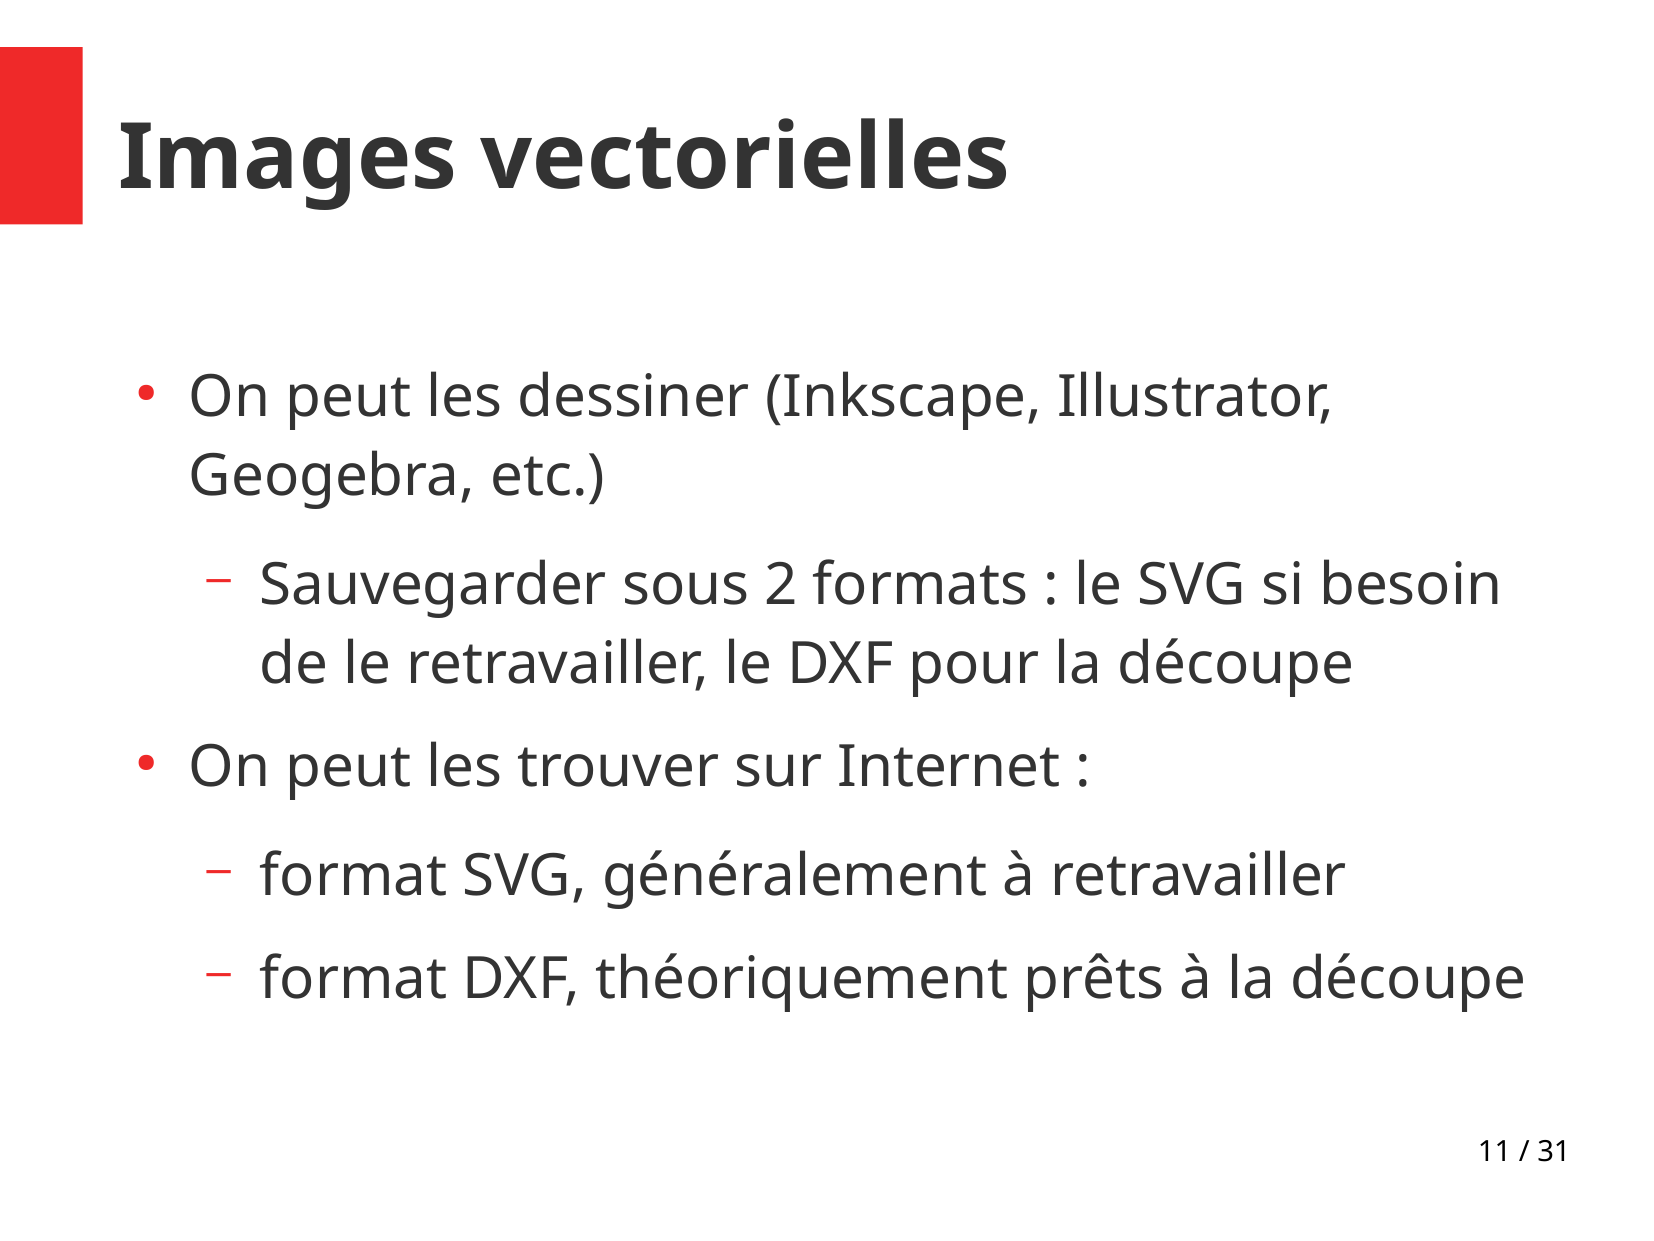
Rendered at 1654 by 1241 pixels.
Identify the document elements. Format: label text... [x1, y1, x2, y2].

title Images vectorielles [118, 49, 1571, 257]
list On peut les dessiner (Inkscape, Illustrator, Geogebra, etc.) Sauvegarder sous 2 formats : le SVG si besoin de le retravailler, le DXF pour la découpe On peut les trouver sur Internet : format SVG, généralement à retravailler format DXF, théoriquement prêts à la découpe [118, 354, 1536, 1074]
